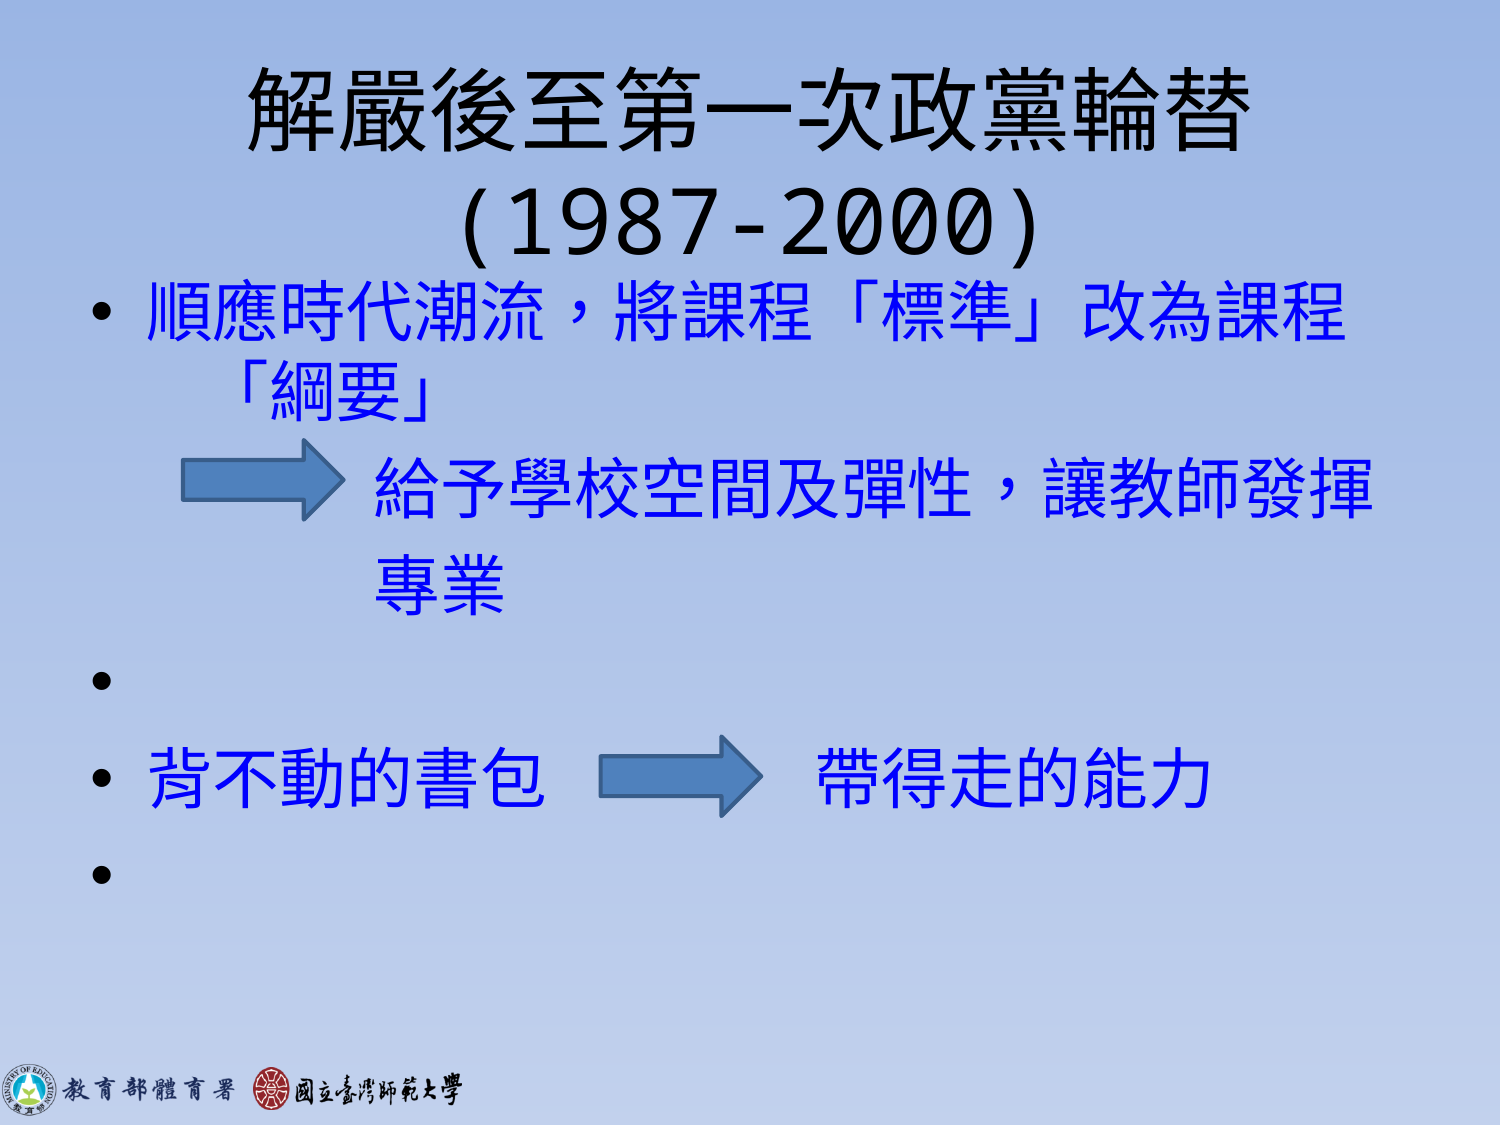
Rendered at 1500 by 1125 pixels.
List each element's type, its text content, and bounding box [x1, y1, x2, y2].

title 解嚴後至第一次政黨輪替 (1987-2000) [75, 45, 1426, 233]
list 順應時代潮流，將課程「標準」改為課程「綱要」 給予學校空間及彈性，讓教師發揮 專業 背不動的書包 帶得走的能力 [75, 262, 1426, 1005]
text_box [183, 440, 344, 520]
text_box [600, 736, 762, 817]
